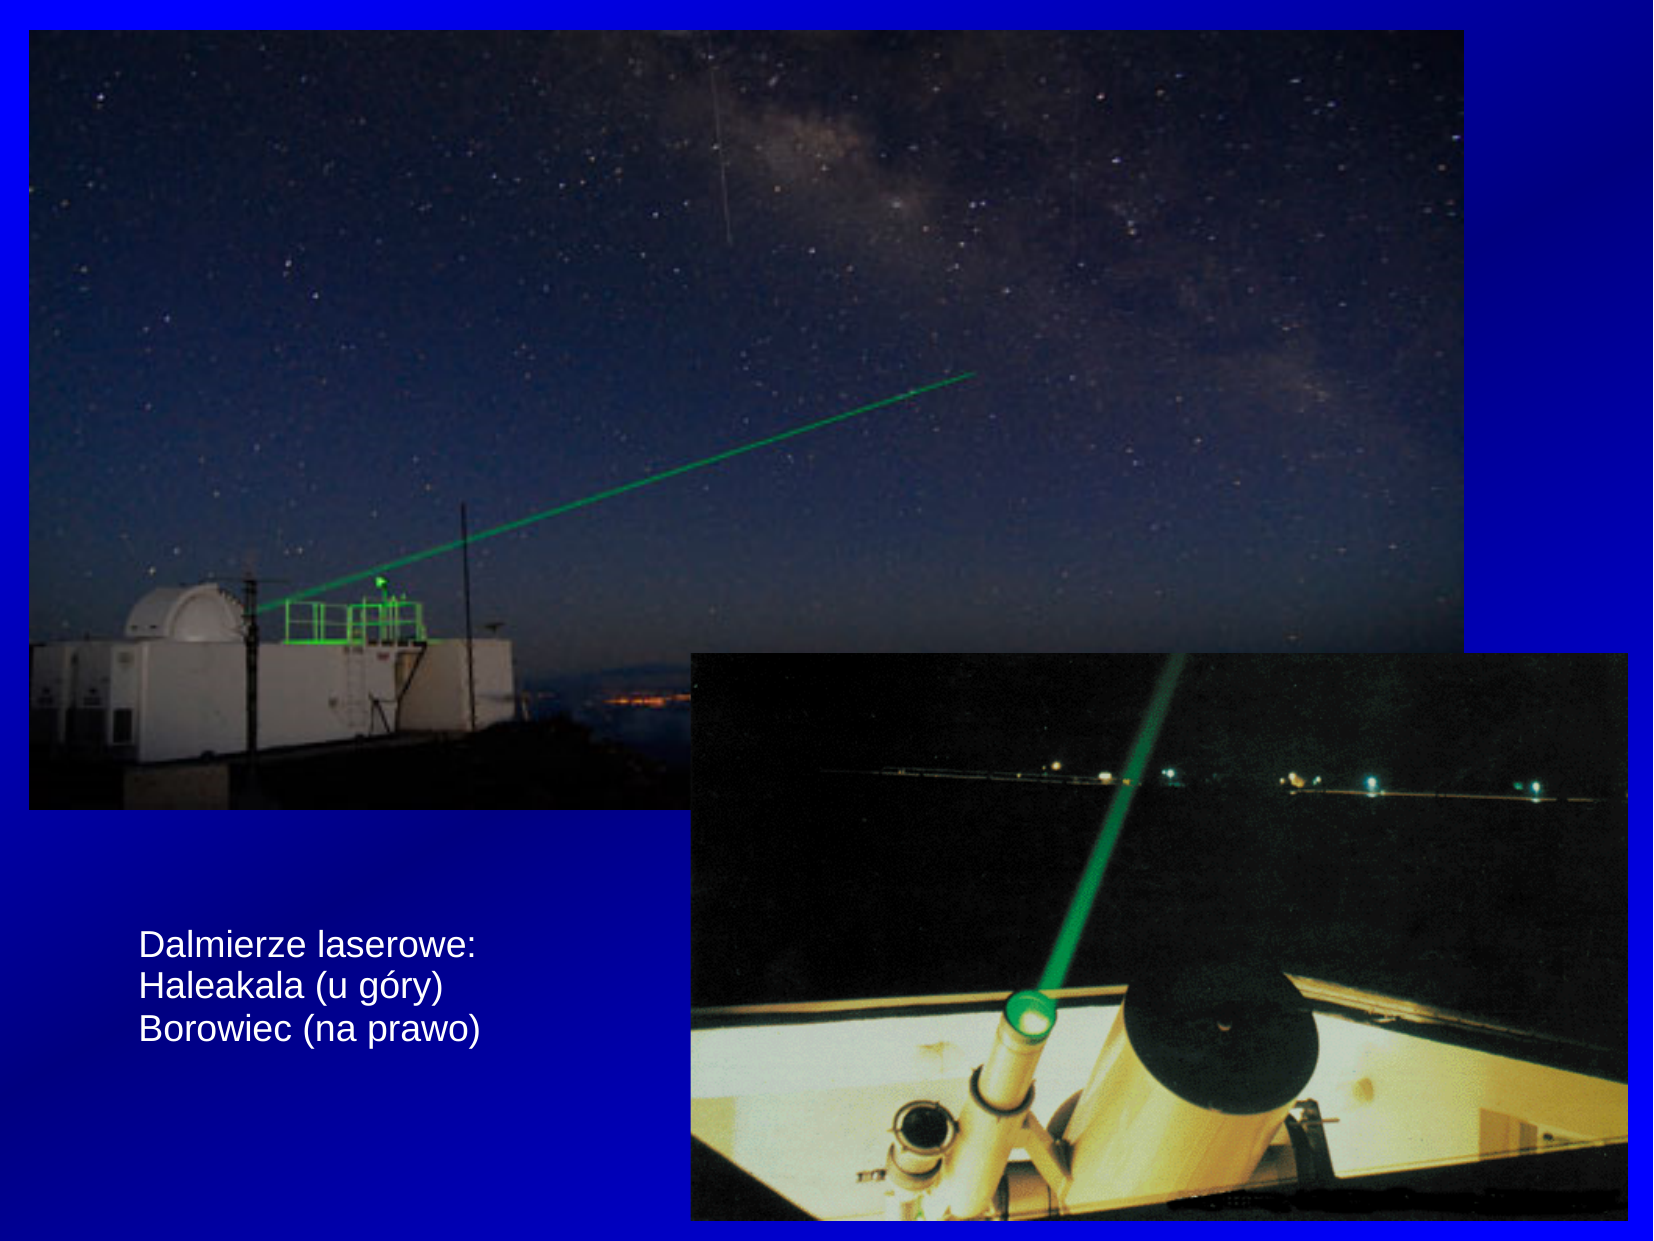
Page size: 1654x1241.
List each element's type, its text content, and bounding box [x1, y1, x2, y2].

text_box Dalmierze laserowe: Haleakala (u góry) Borowiec (na prawo) [123, 915, 641, 1057]
picture [29, 30, 1628, 1221]
